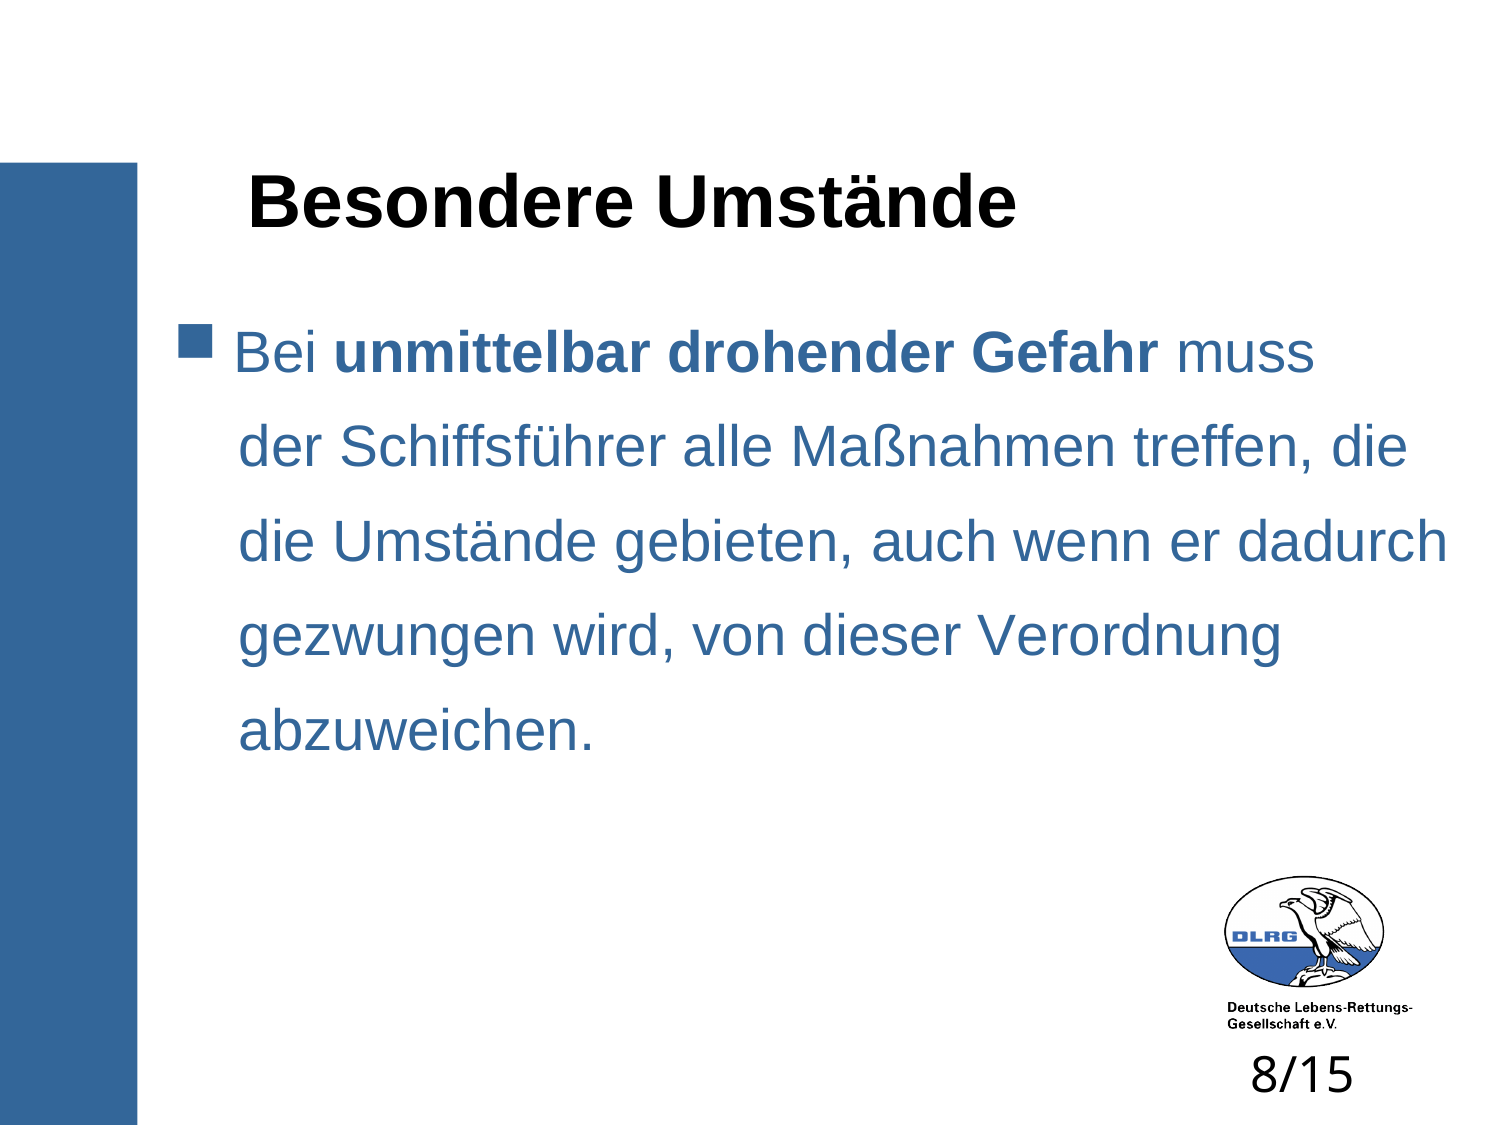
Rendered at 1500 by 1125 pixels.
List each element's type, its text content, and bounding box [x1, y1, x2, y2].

text_box Bei unmittelbar drohender Gefahr muss der Schiffsführer alle Maßnahmen treffen, die die Umstände gebieten, auch wenn er dadurch gezwungen wird, von dieser Verordnung abzuweichen.‏ [159, 281, 1482, 798]
picture [1224, 874, 1413, 1030]
text_box <Nummer>/15 [1235, 1034, 1500, 1111]
text_box Besondere Umstände [232, 144, 1034, 251]
